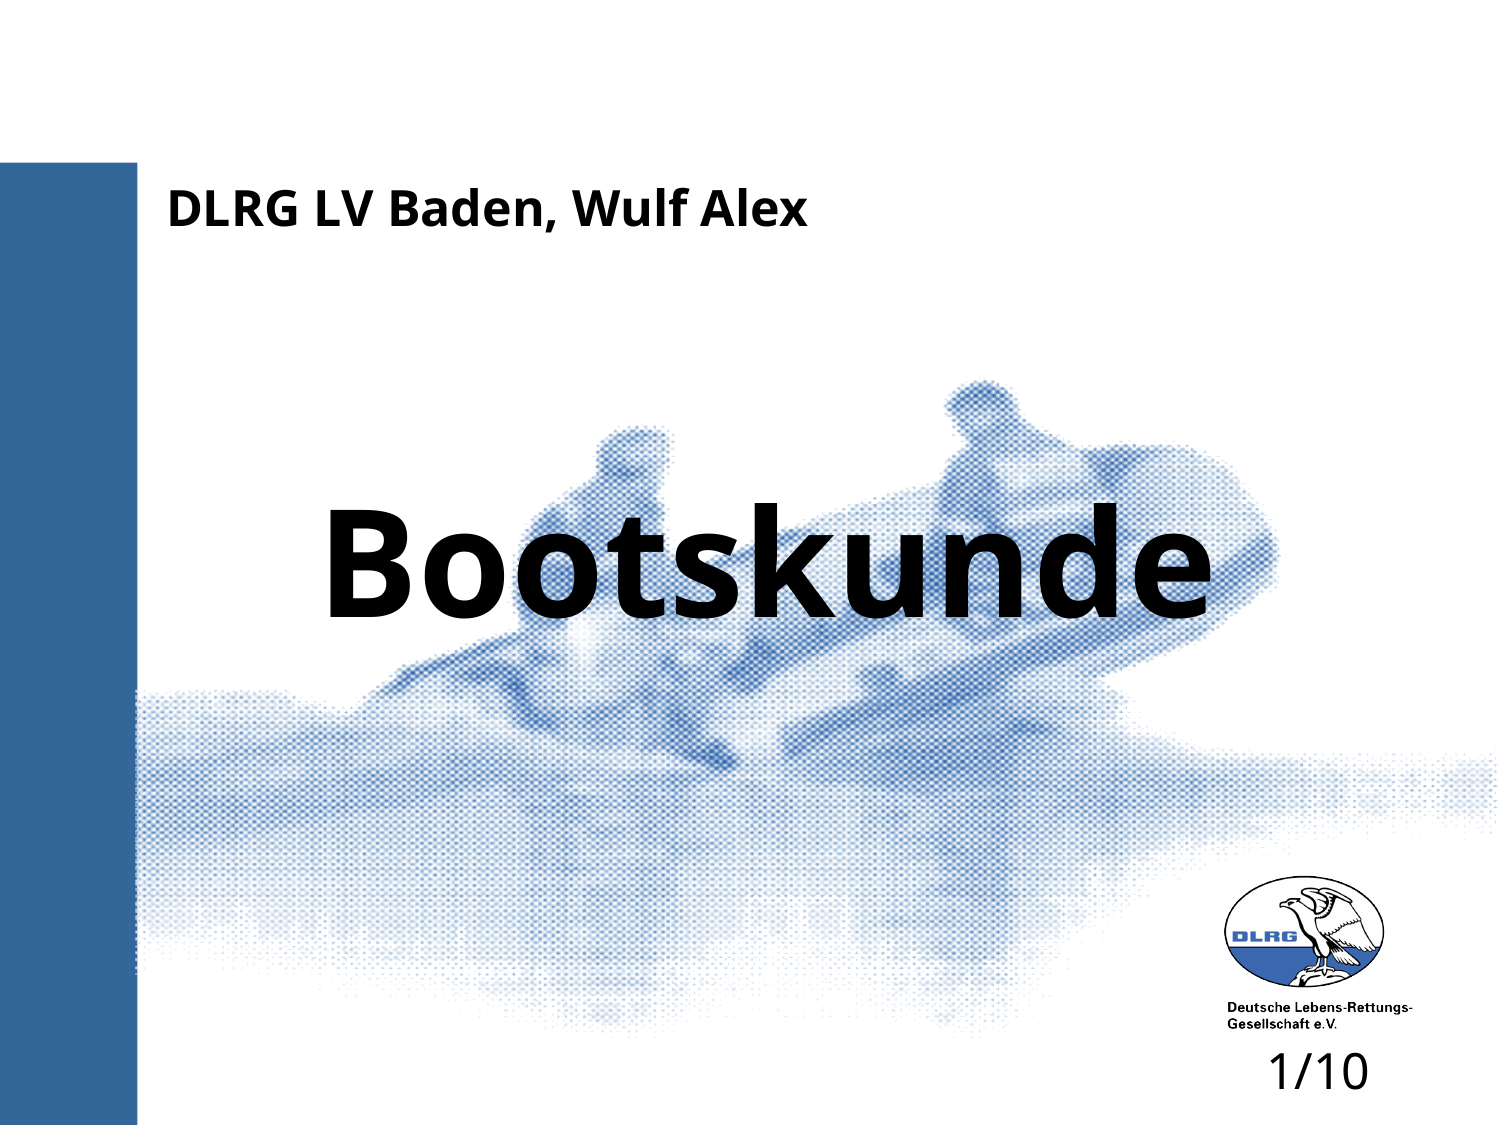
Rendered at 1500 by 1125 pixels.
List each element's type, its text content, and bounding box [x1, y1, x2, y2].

picture [134, 270, 1500, 1125]
title Bootskunde [130, 464, 1406, 655]
text_box <Nummer>/10 [1251, 1032, 1500, 1108]
subtitle DLRG LV Baden, Wulf Alex [151, 164, 1189, 240]
